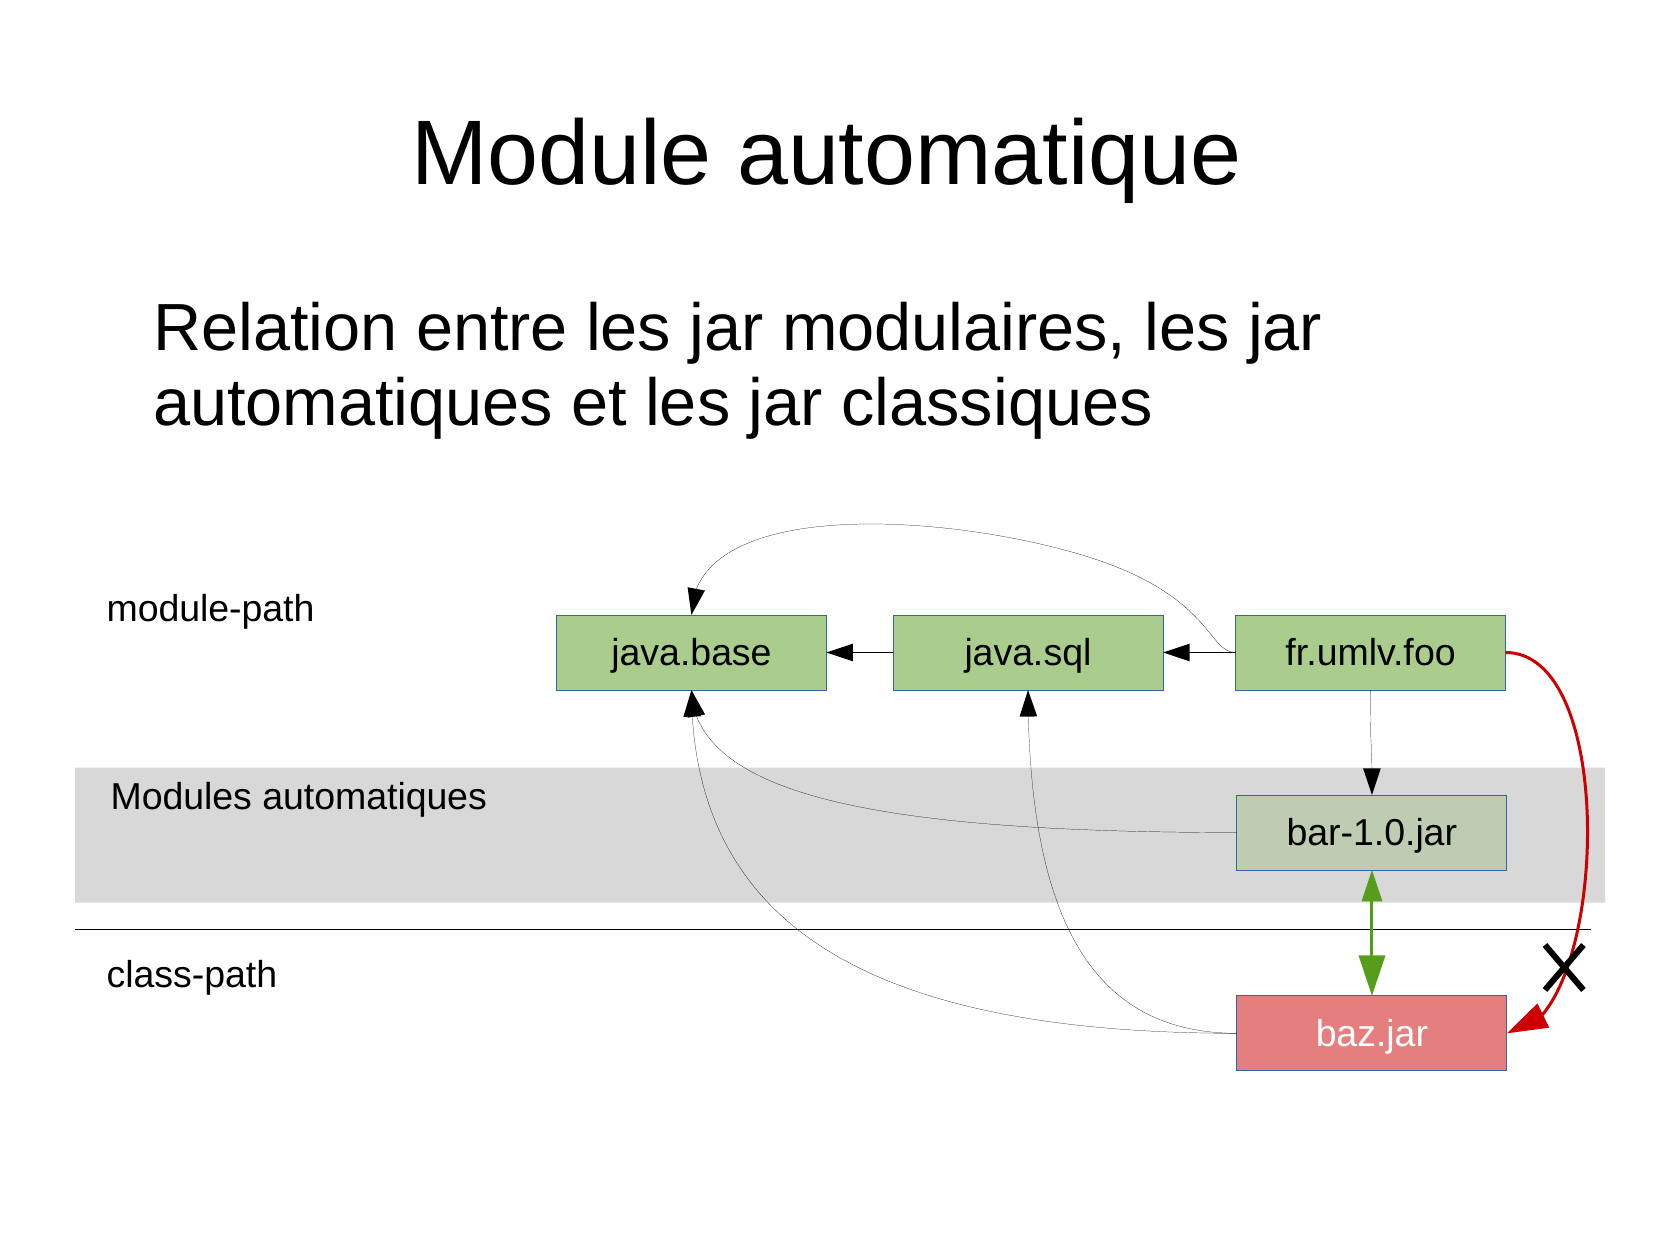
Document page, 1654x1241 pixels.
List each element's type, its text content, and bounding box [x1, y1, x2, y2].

text_box [700, 767, 1057, 903]
text_box [746, 767, 1037, 827]
text_box [1032, 767, 1371, 832]
text_box [1039, 828, 1371, 903]
text_box class-path [91, 945, 293, 1003]
text_box bar-1.0.jar [1236, 795, 1507, 871]
text_box java.sql [893, 615, 1164, 691]
text_box Modules automatiques [95, 767, 502, 867]
text_box baz.jar [1236, 995, 1507, 1071]
text_box java.base [556, 615, 827, 691]
text_box fr.umlv.foo [1235, 615, 1506, 691]
text_box [1585, 767, 1606, 903]
text_box [1373, 767, 1585, 903]
title Module automatique [82, 49, 1571, 257]
list Relation entre les jar modulaires, les jar automatiques et les jar classiques [82, 290, 1571, 496]
text_box module-path [91, 579, 346, 679]
text_box [75, 767, 767, 903]
